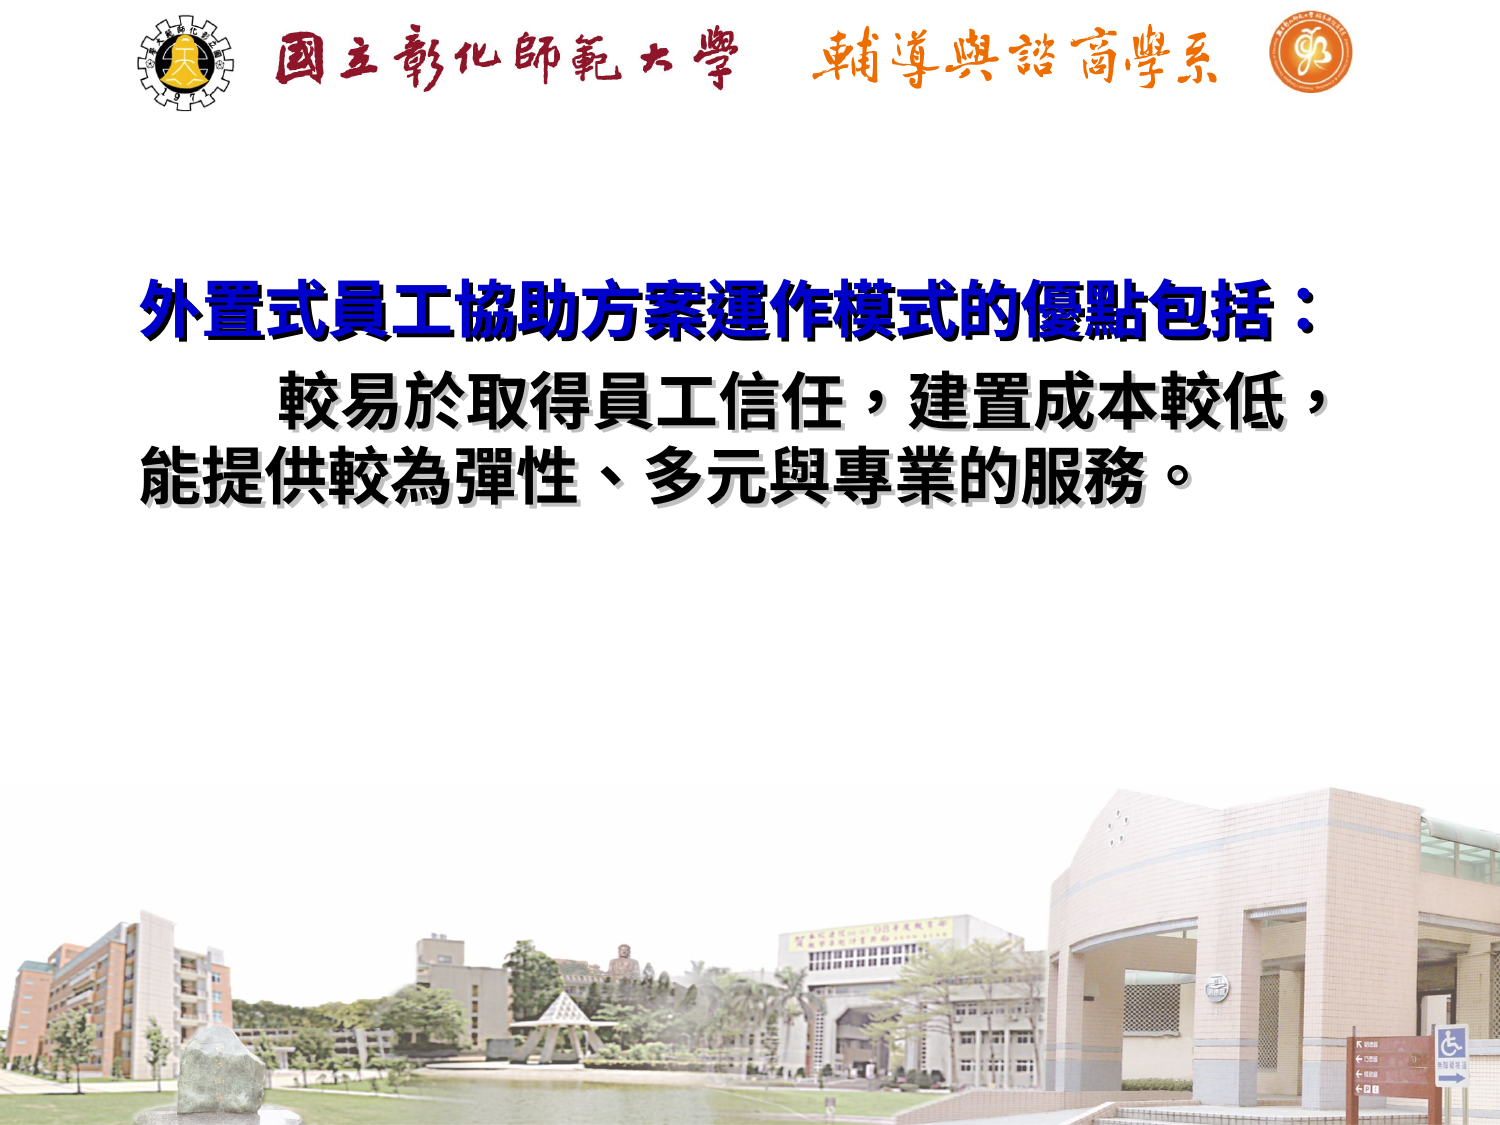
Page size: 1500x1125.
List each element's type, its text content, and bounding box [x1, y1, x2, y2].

list 外置式員工協助方案運作模式的優點包括： 較易於取得員工信任，建置成本較低，能提供較為彈性、多元與專業的服務。 [123, 262, 1365, 610]
